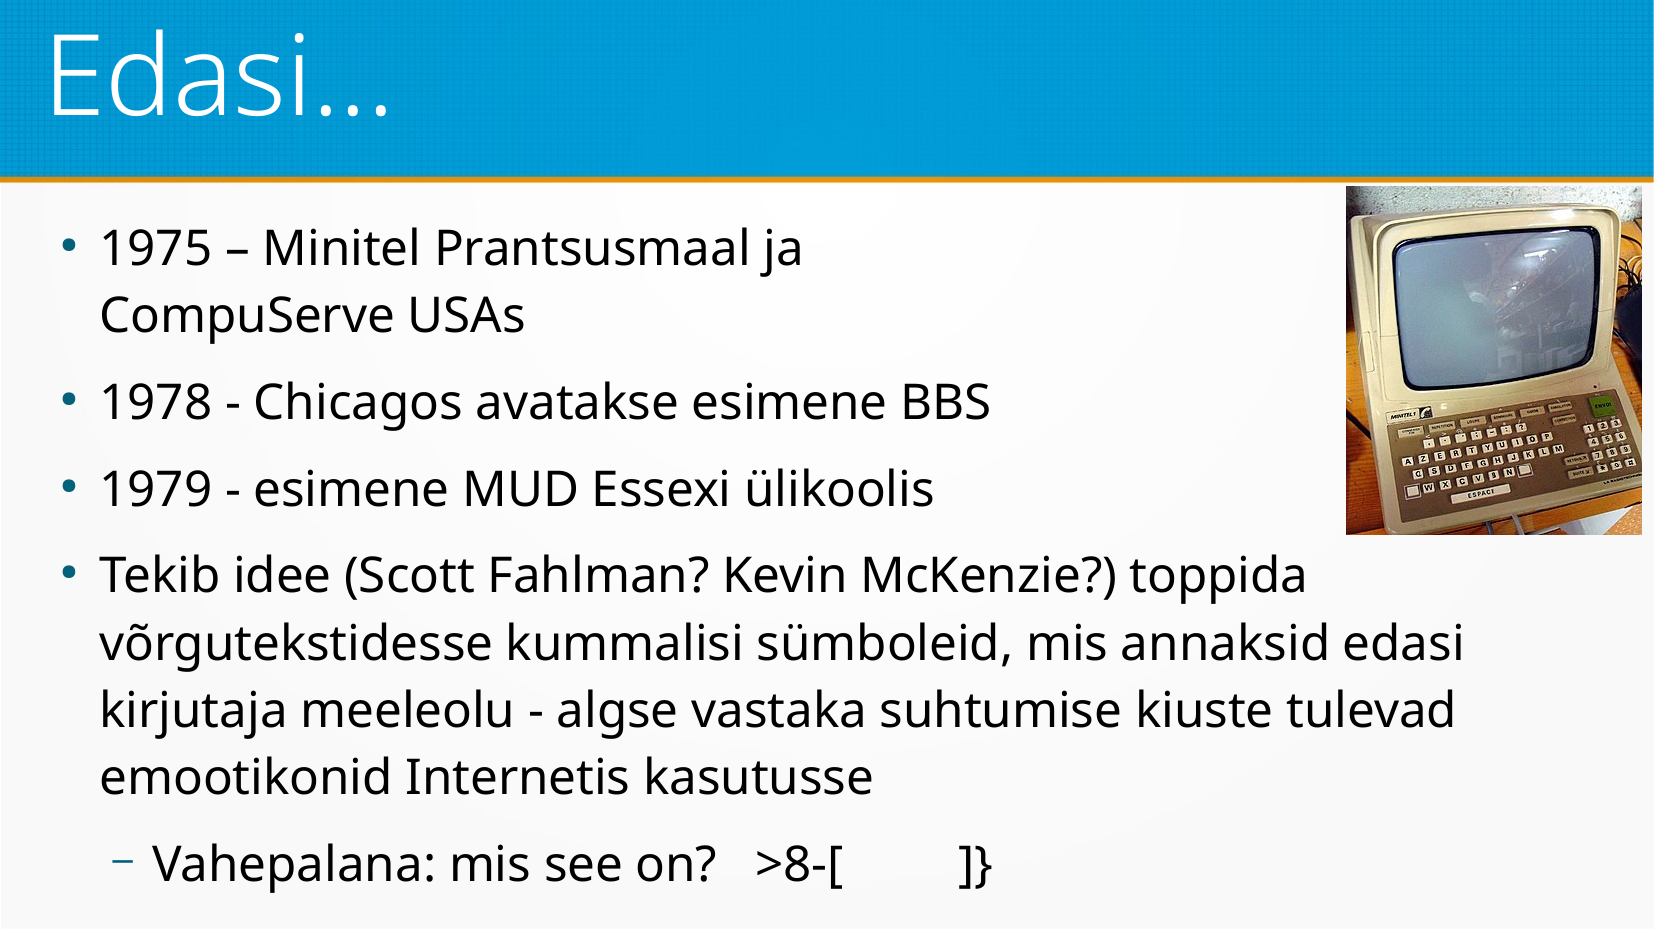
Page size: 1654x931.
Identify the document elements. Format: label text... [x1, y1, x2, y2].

list 1975 – Minitel Prantsusmaal ja CompuServe USAs 1978 - Chicagos avatakse esimene BBS 1979 - esimene MUD Essexi ülikoolis Tekib idee (Scott Fahlman? Kevin McKenzie?) toppida võrgutekstidesse kummalisi sümboleid, mis annaksid edasi kirjutaja meeleolu - algse vastaka suhtumise kiuste tulevad emootikonid Internetis kasutusse Vahepalana: mis see on? >8-[ ]} [47, 212, 1607, 902]
title Edasi... [43, 0, 1619, 149]
picture [0, 175, 1654, 931]
